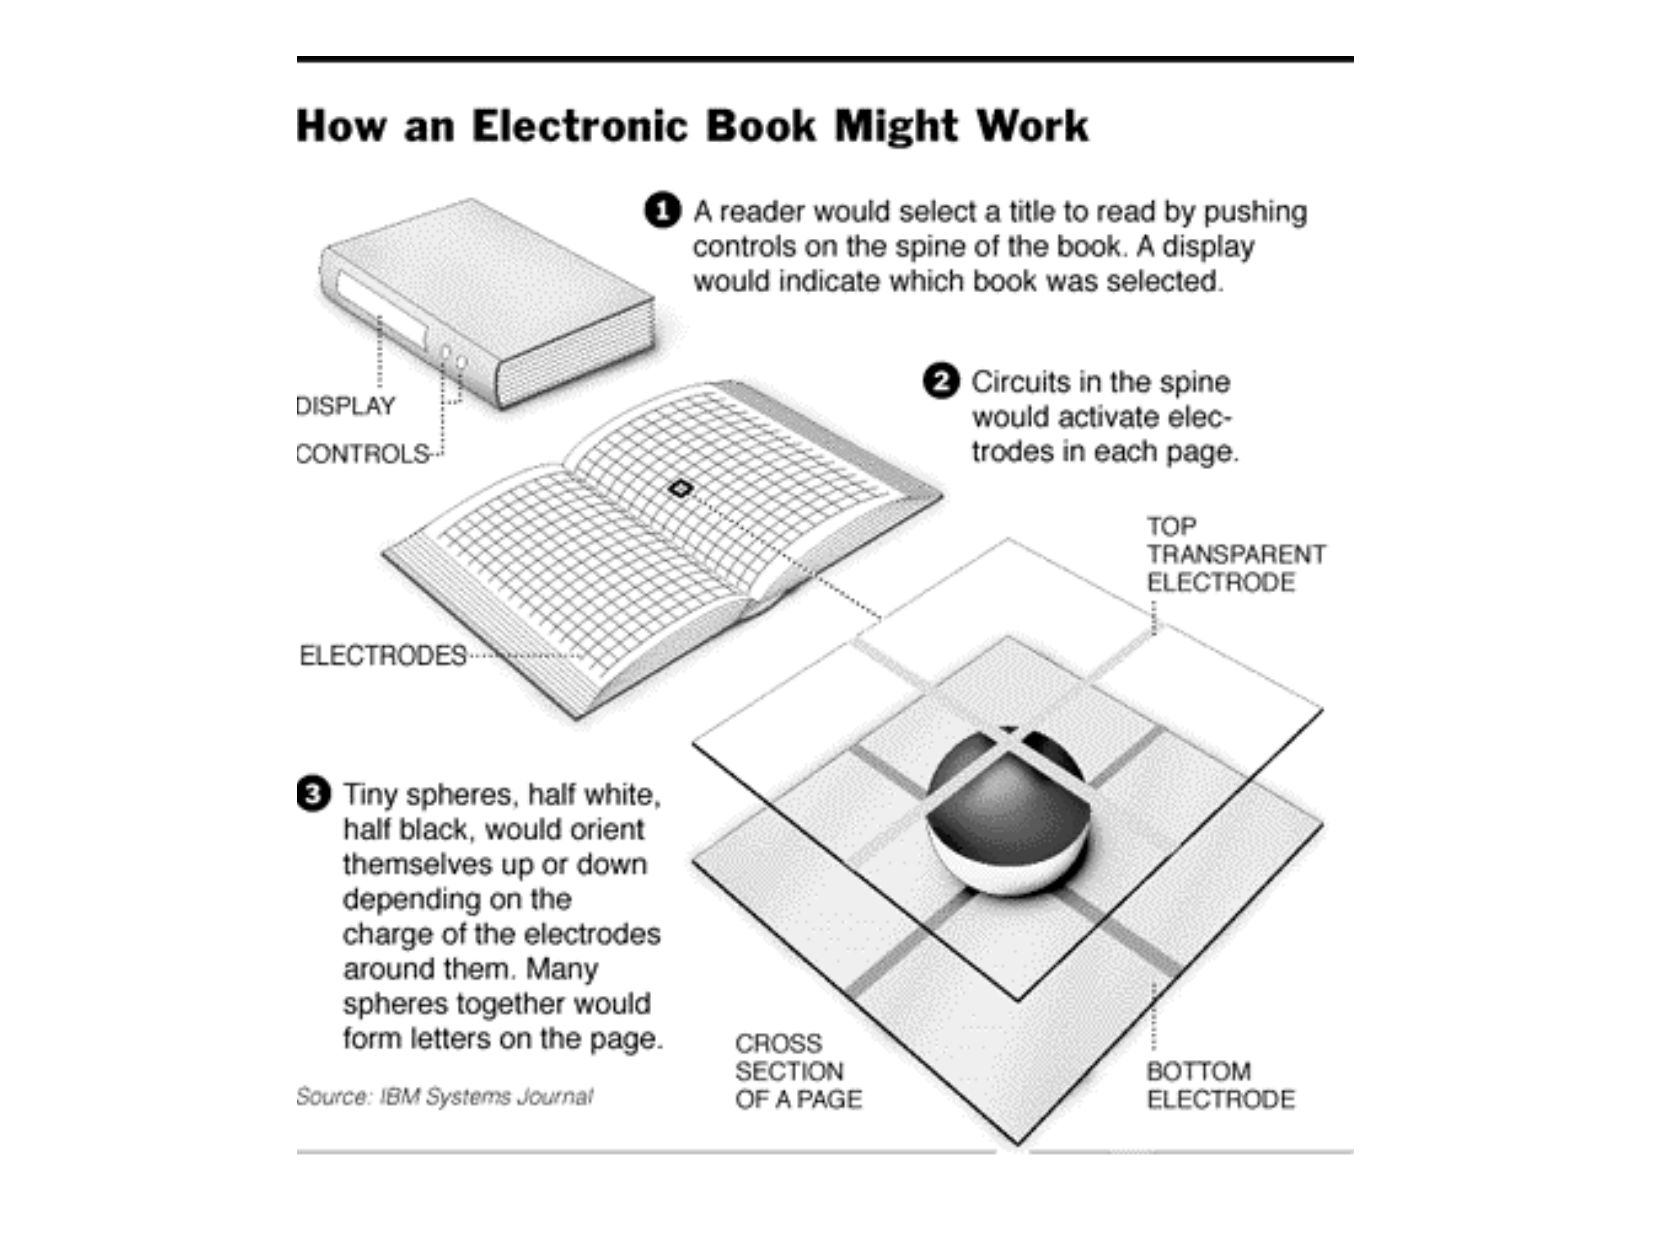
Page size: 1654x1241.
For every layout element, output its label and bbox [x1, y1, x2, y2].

picture [297, 56, 1356, 1184]
